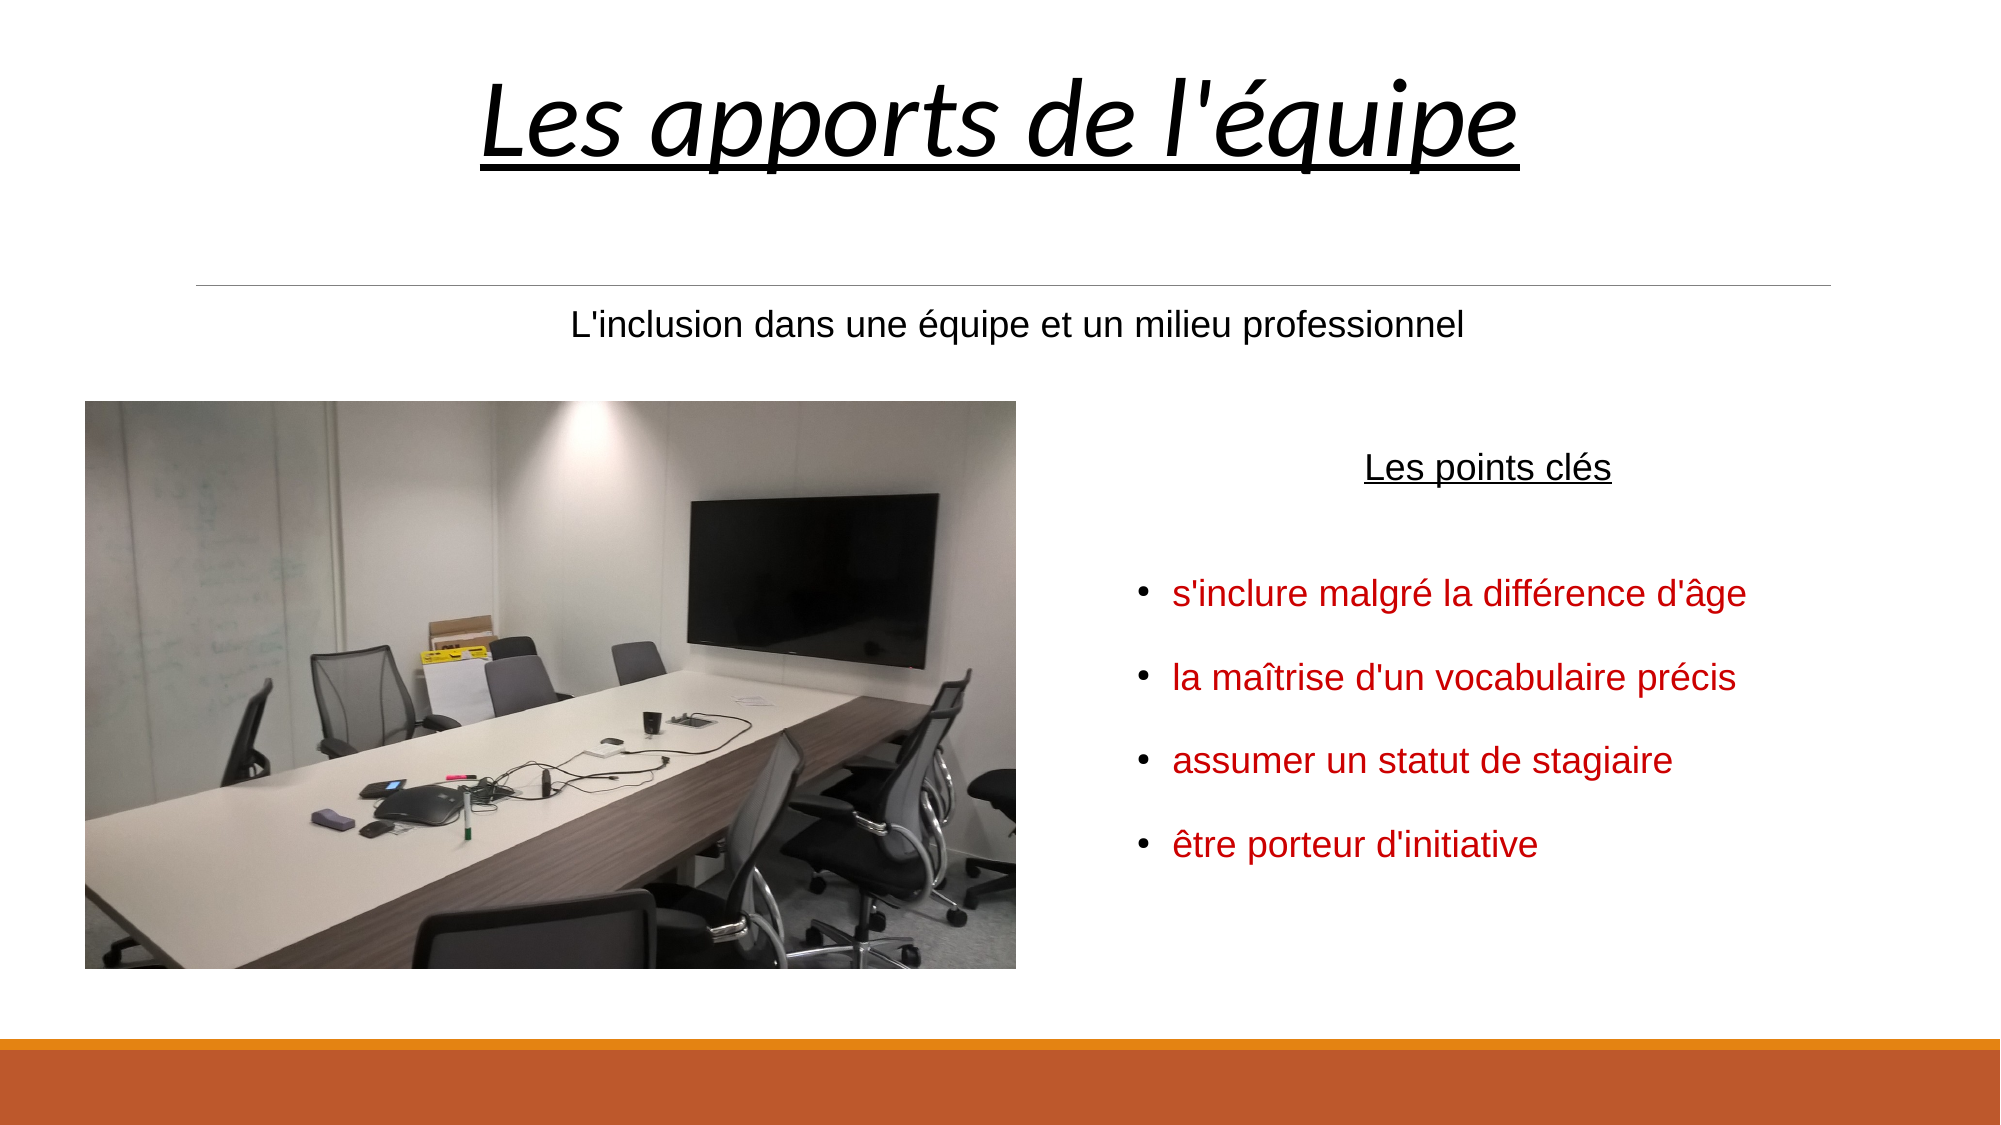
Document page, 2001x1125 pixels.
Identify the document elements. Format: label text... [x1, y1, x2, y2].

text_box Les apports de l'équipe [232, 64, 1768, 217]
text_box L'inclusion dans une équipe et un milieu professionnel [0, 296, 2000, 353]
text_box Les points clés s'inclure malgré la différence d'âge la maîtrise d'un vocabulaire précis assumer un statut de stagiaire être porteur d'initiative [1122, 438, 1855, 875]
picture [85, 401, 1016, 969]
